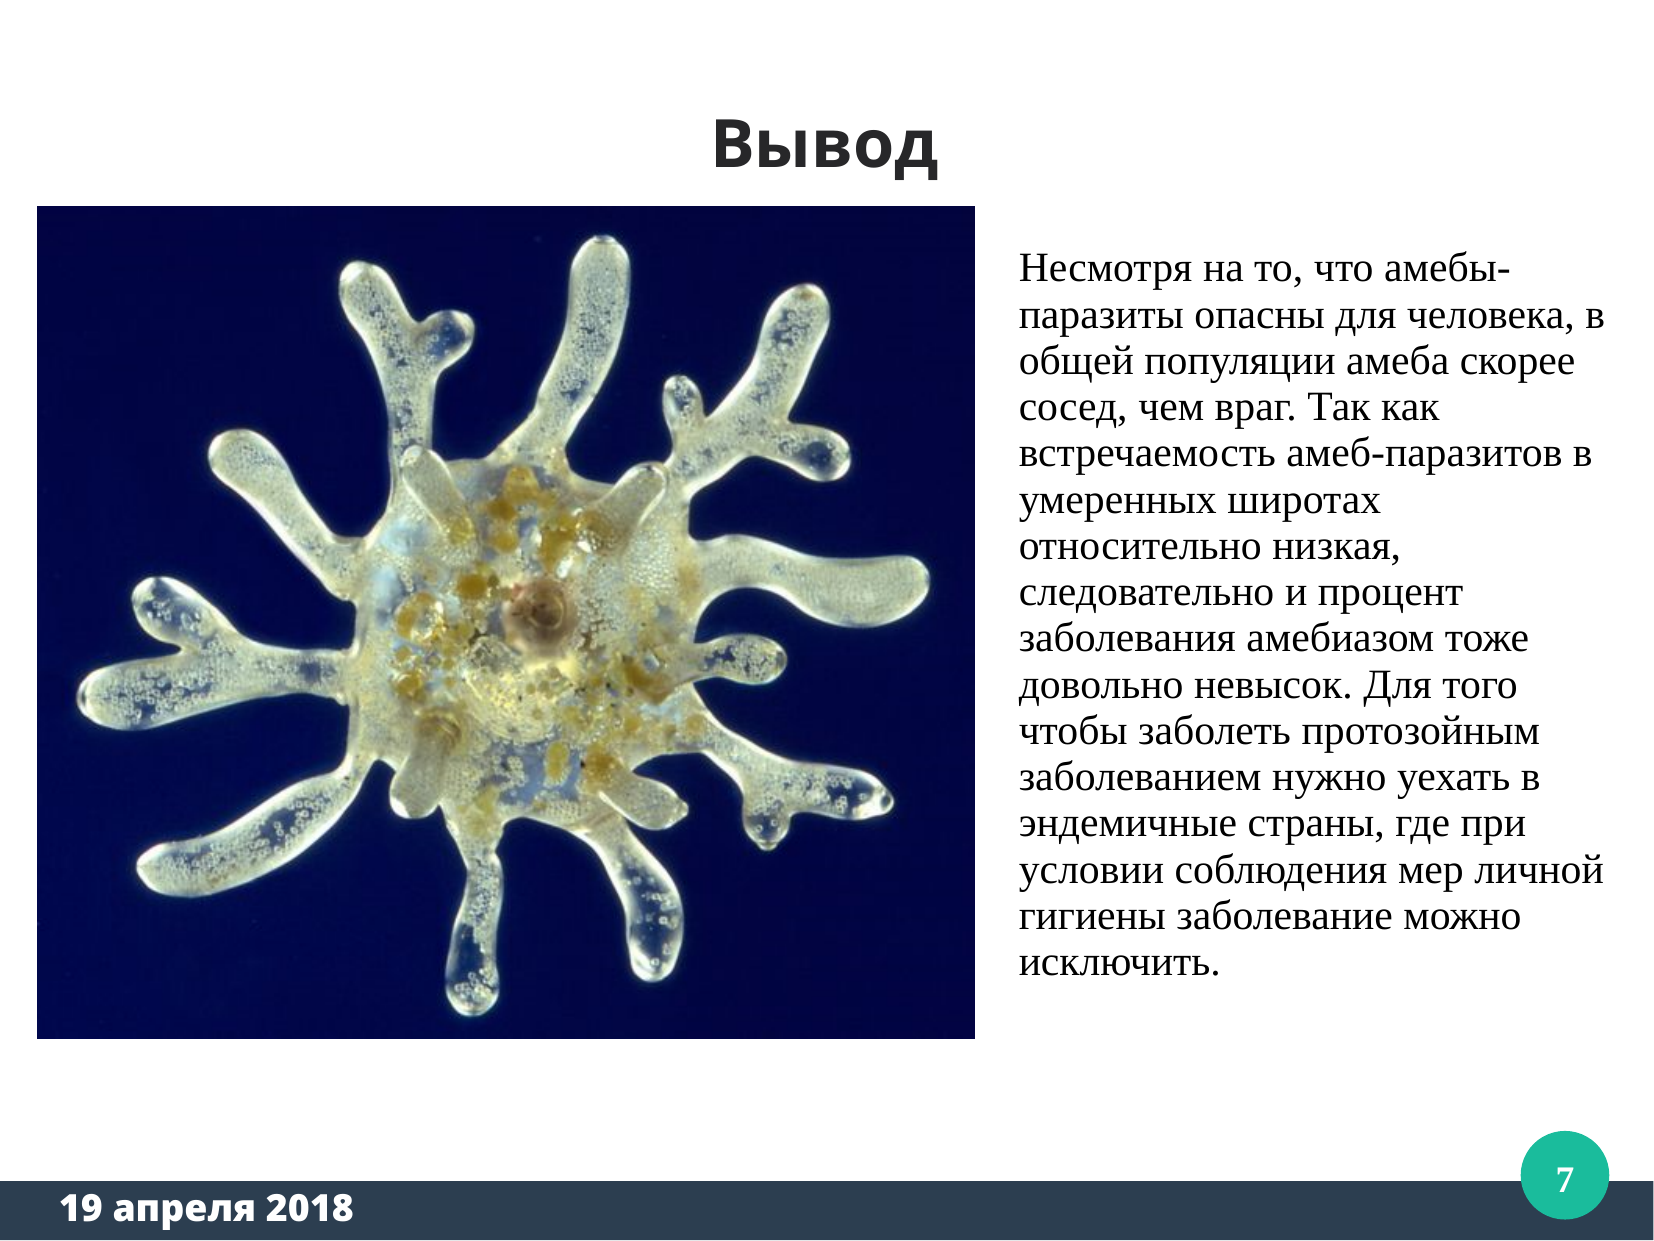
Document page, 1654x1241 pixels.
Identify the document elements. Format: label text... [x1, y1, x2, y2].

text_box Вывод [490, 88, 1159, 237]
text_box 7 [1505, 1151, 1625, 1211]
text_box Несмотря на то, что амебы-паразиты опасны для человека, в общей популяции амеба скорее сосед, чем враг. Так как встречаемость амеб-паразитов в умеренных широтах относительно низкая, следовательно и процент заболевания амебиазом тоже довольно невысок. Для того чтобы заболеть протозойным заболеванием нужно уехать в эндемичные страны, где при условии соблюдения мер личной гигиены заболевание можно исключить. [1003, 166, 1625, 1063]
picture [37, 206, 975, 1039]
